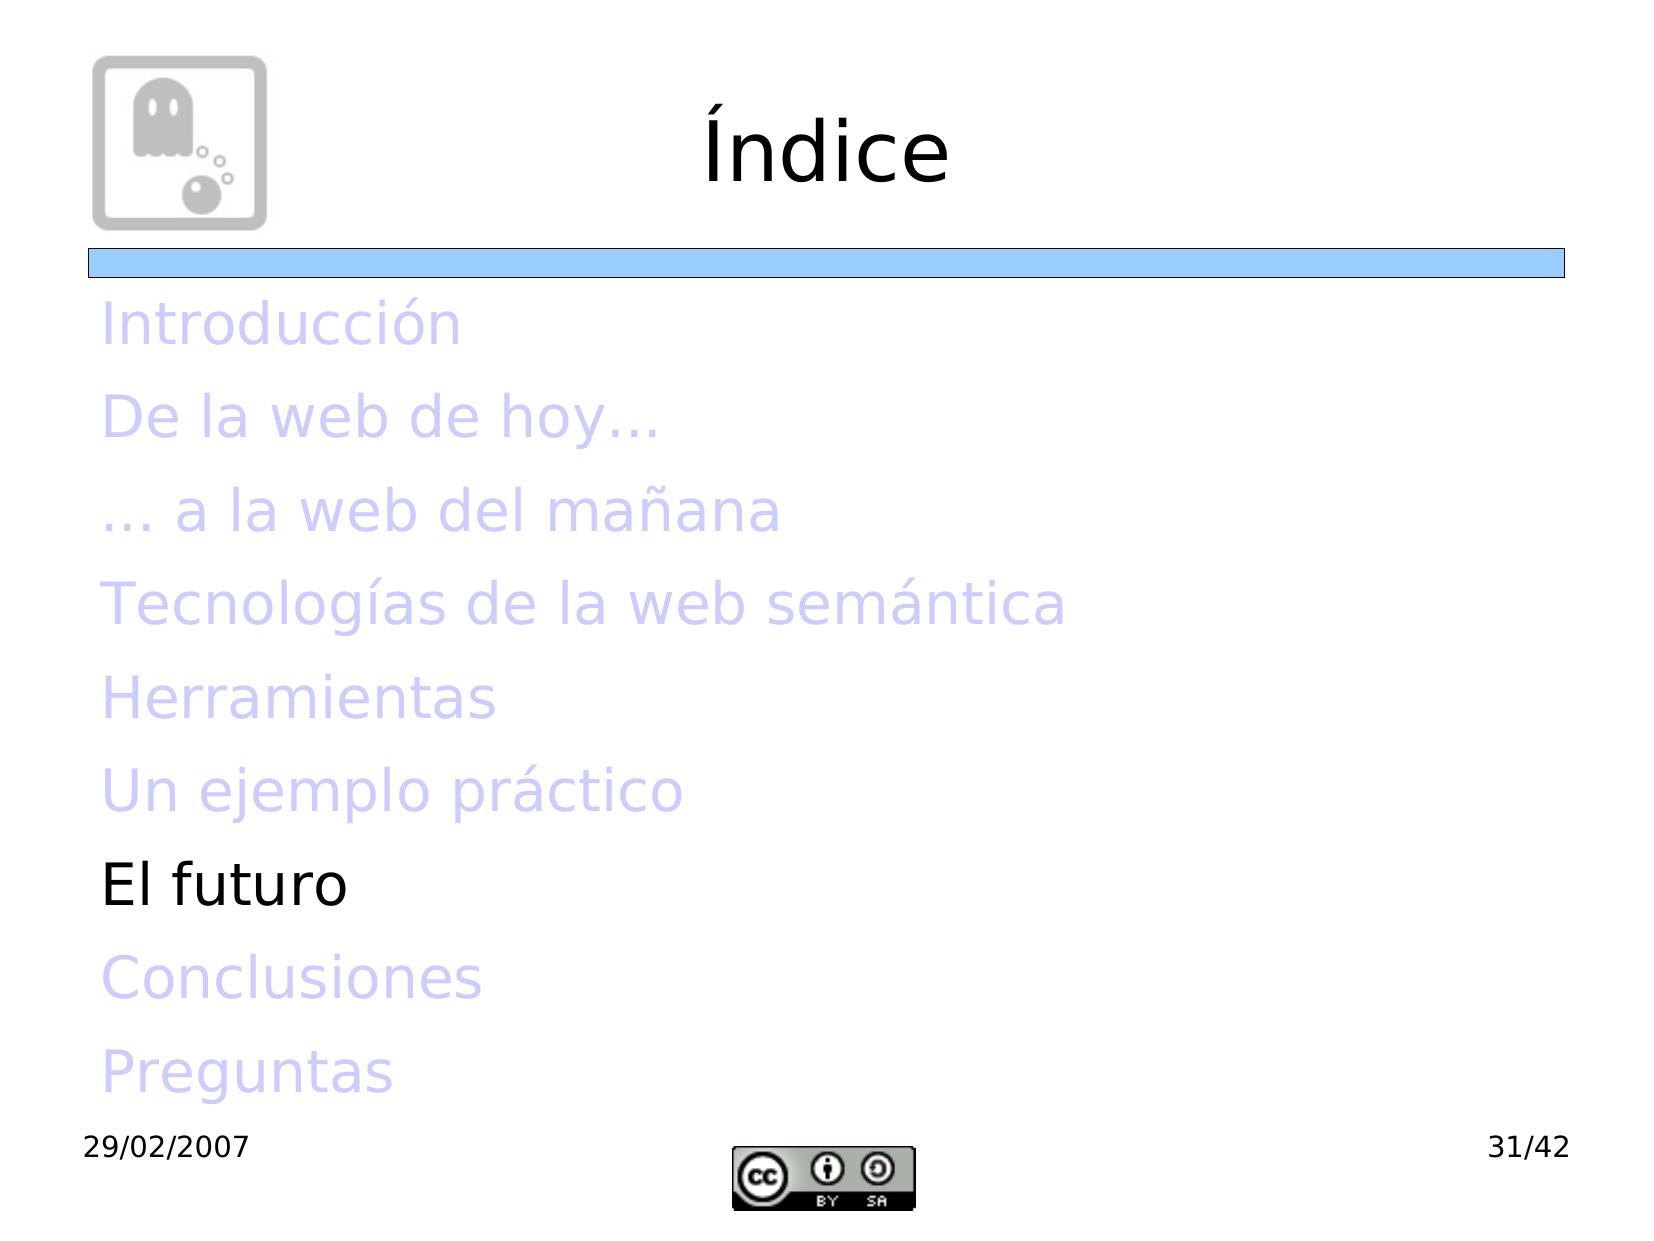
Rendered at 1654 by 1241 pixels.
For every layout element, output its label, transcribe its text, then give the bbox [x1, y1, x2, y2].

title Índice [82, 49, 1571, 257]
picture [732, 1146, 916, 1211]
list Introducción De la web de hoy... ... a la web del mañana Tecnologías de la web semántica Herramientas Un ejemplo práctico El futuro Conclusiones Preguntas [82, 290, 1571, 1107]
